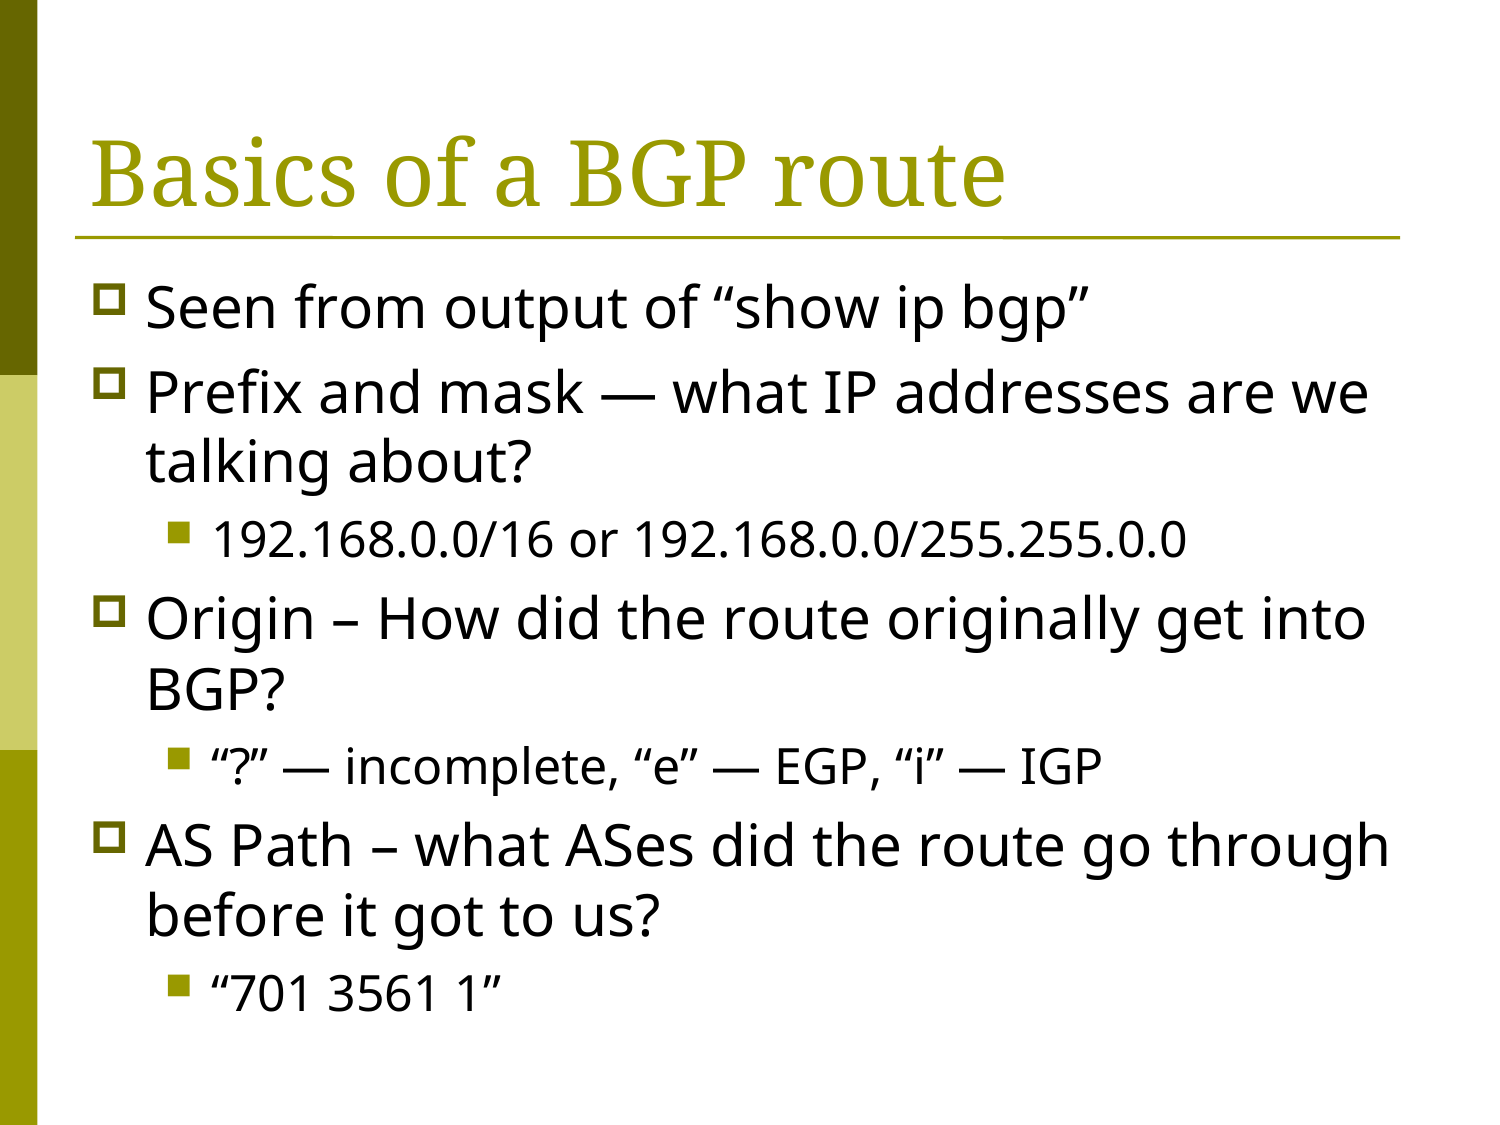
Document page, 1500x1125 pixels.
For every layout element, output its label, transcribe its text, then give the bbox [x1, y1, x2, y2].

title Basics of a BGP route [75, 45, 1426, 233]
list Seen from output of “show ip bgp” Prefix and mask — what IP addresses are we talking about? 192.168.0.0/16 or 192.168.0.0/255.255.0.0 Origin – How did the route originally get into BGP? “?” — incomplete, “e” — EGP, “i” — IGP AS Path – what ASes did the route go through before it got to us? “701 3561 1” [75, 262, 1426, 1101]
